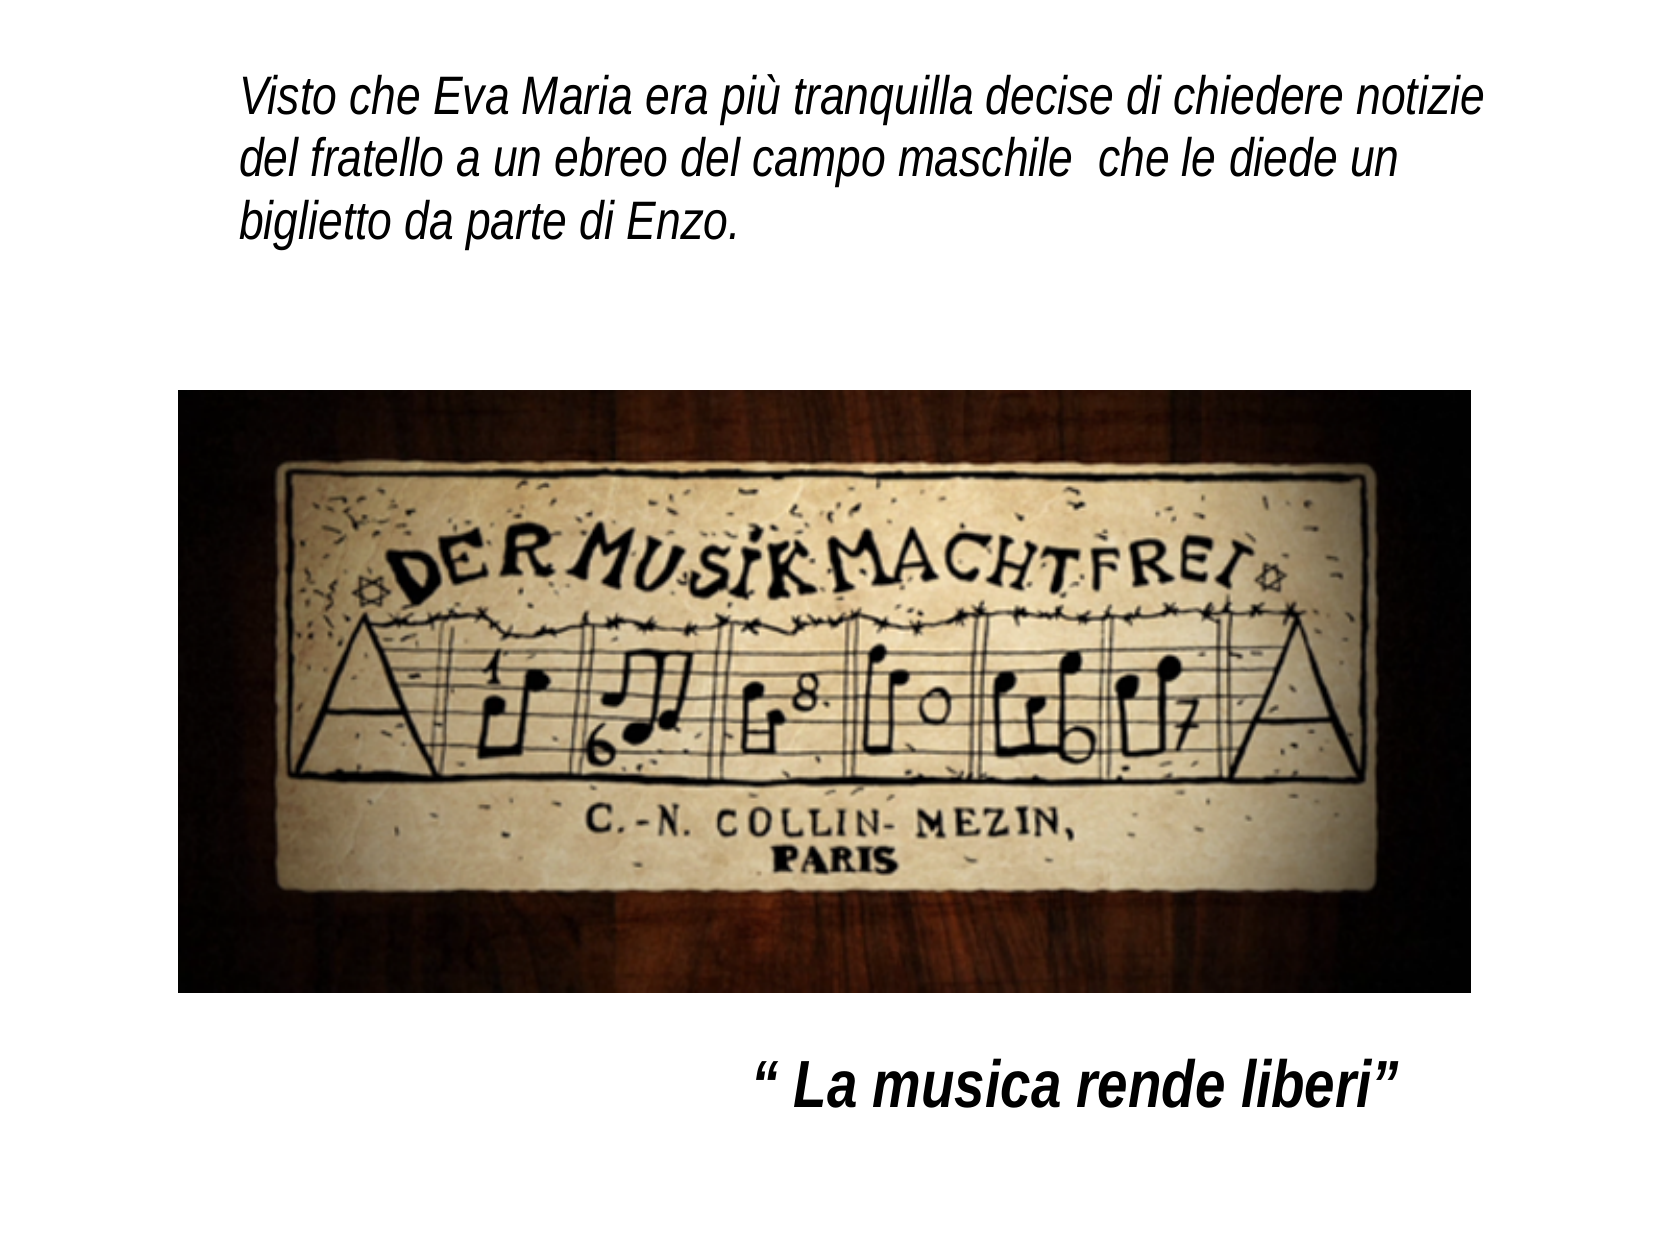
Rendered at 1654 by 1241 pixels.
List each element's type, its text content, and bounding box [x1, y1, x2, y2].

picture [178, 390, 1471, 993]
text_box Visto che Eva Maria era più tranquilla decise di chiedere notizie del fratello a un ebreo del campo maschile che le diede un biglietto da parte di Enzo. [224, 56, 1571, 261]
text_box “ La musica rende liberi” [736, 1037, 1571, 1130]
